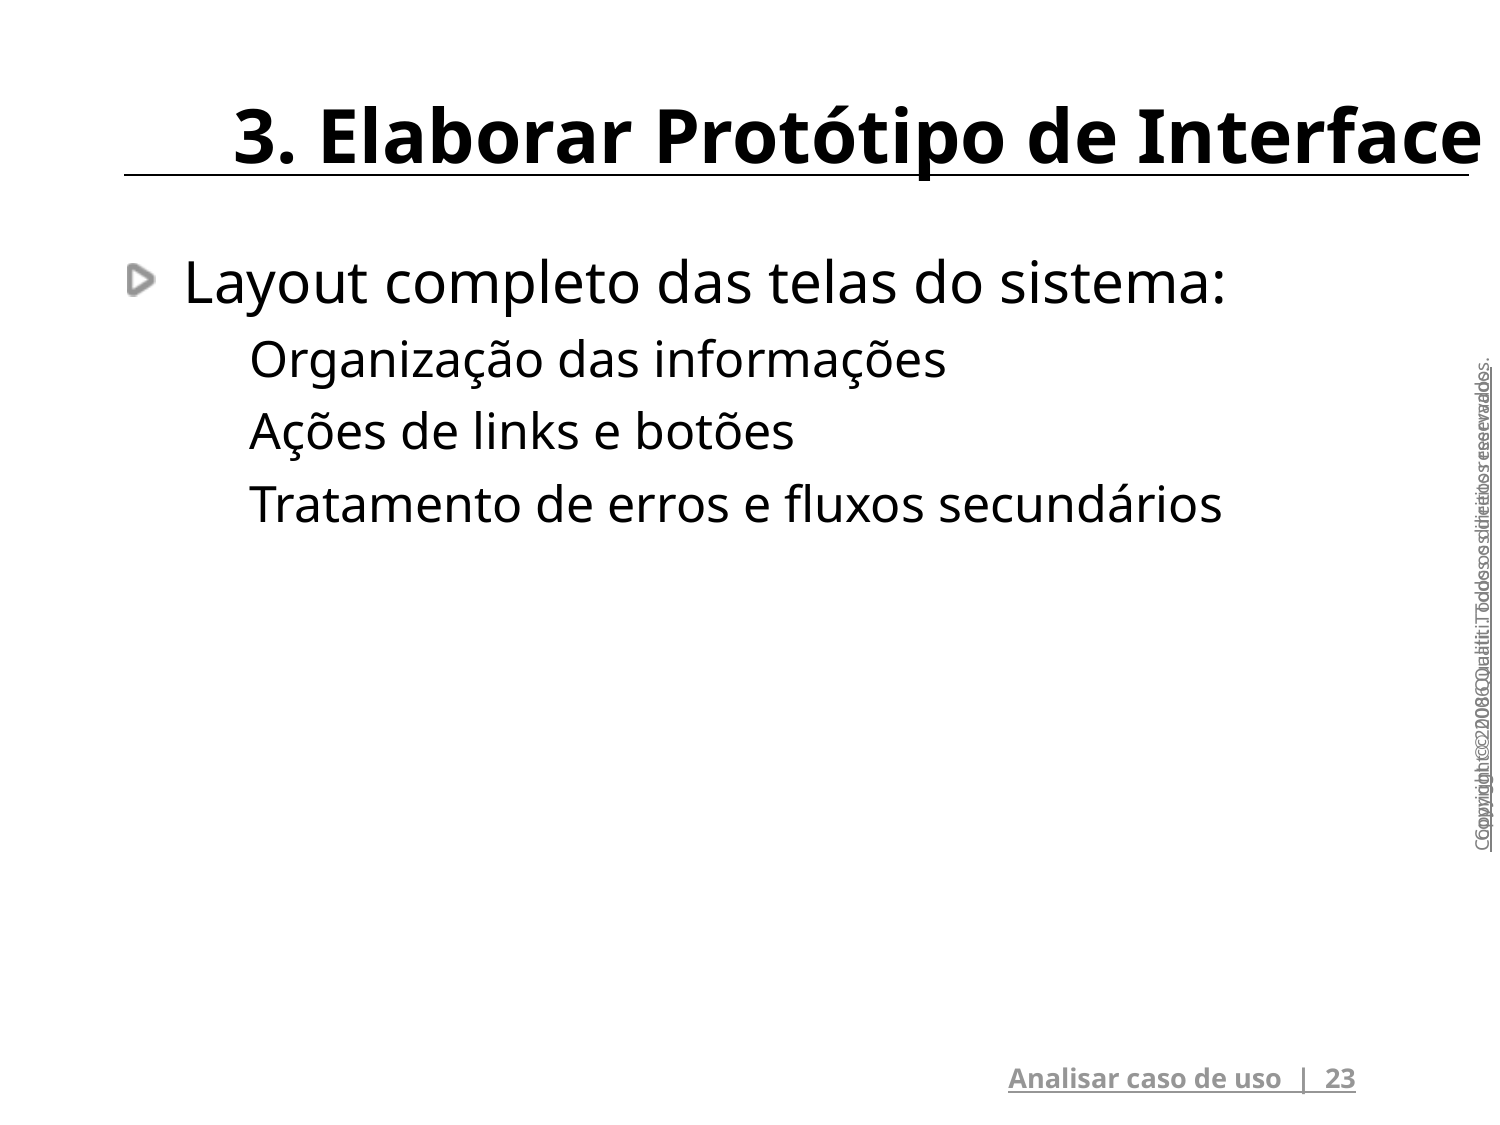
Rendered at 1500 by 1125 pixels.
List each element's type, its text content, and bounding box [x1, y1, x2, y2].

text_box Analisar caso de uso | <número> [645, 1054, 1371, 1105]
list Layout completo das telas do sistema: Organização das informações Ações de links e botões Tratamento de erros e fluxos secundários [112, 237, 1436, 1013]
title 3. Elaborar Protótipo de Interface [137, 0, 1500, 186]
